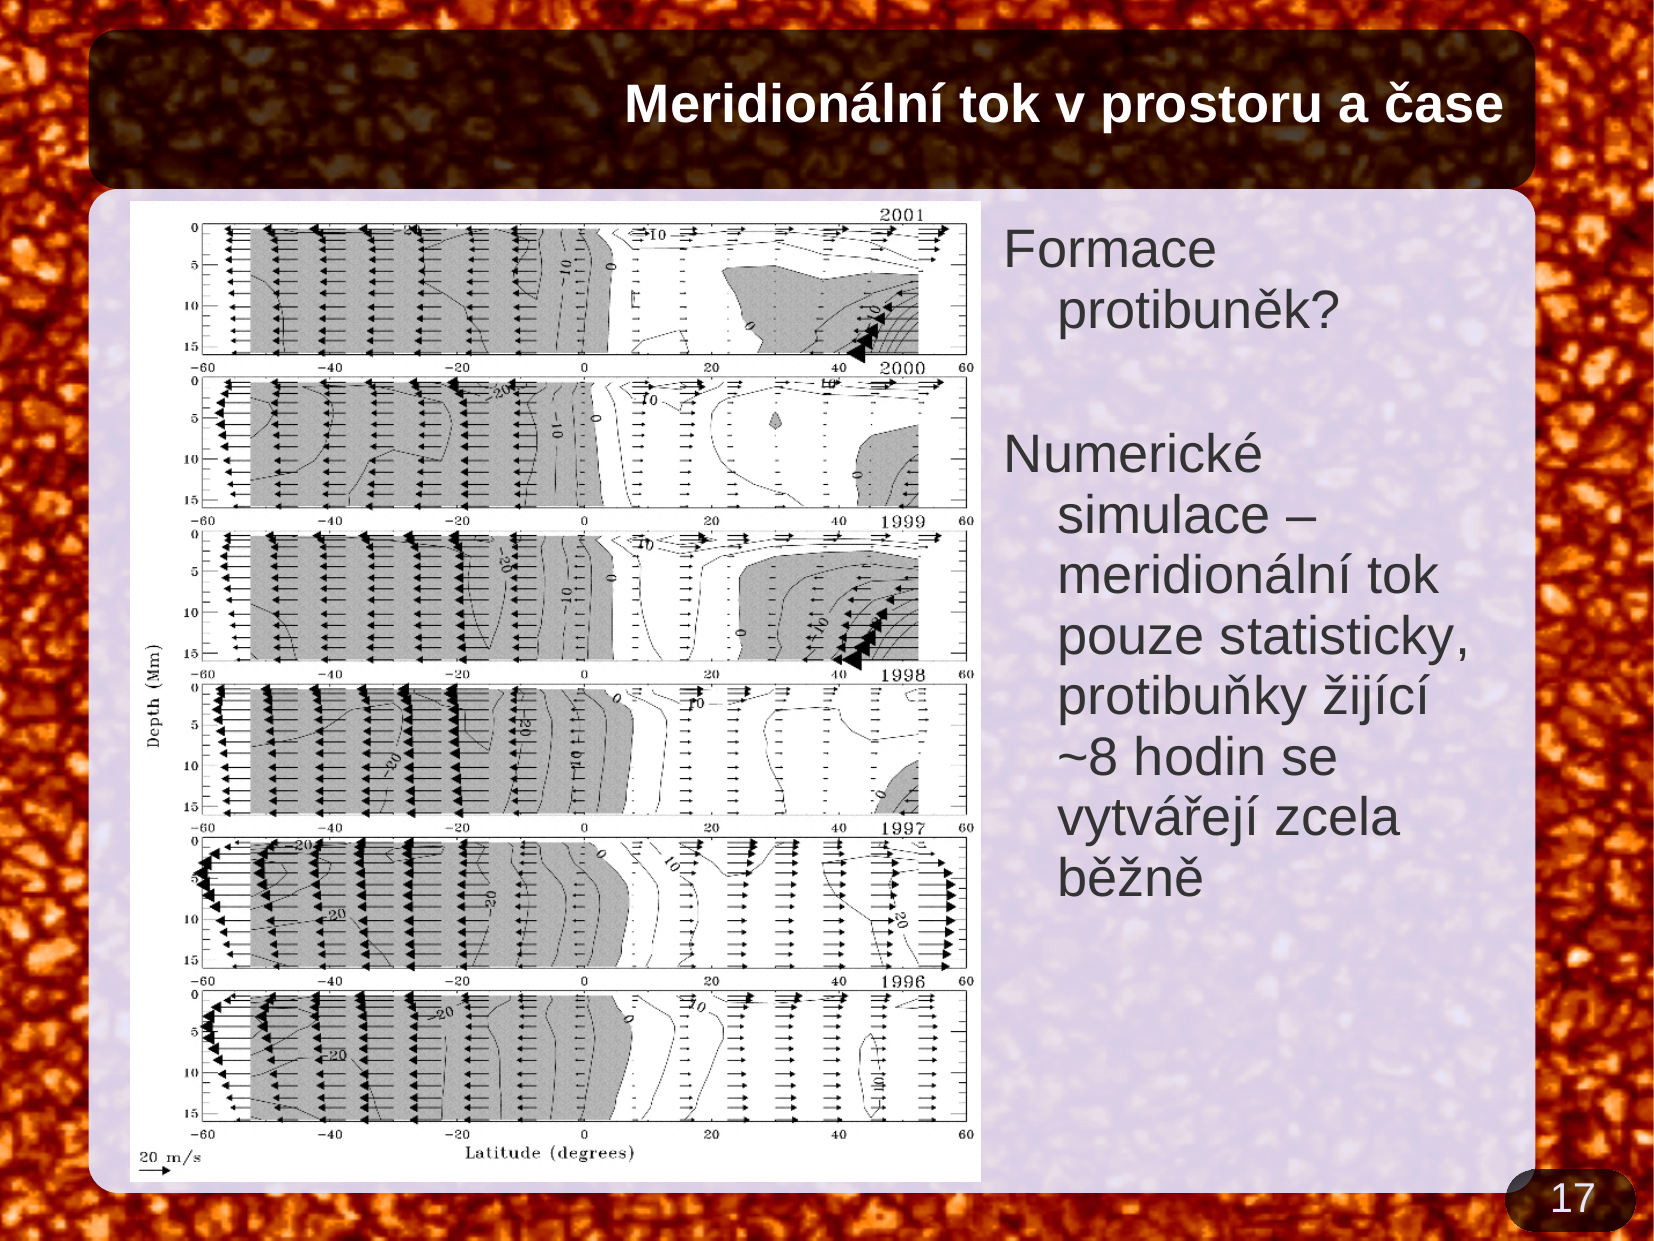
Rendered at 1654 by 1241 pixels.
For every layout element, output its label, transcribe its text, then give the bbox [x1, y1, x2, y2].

picture [0, 0, 1654, 1241]
title Meridionální tok v prostoru a čase [118, 59, 1506, 148]
list Formace protibuněk? Numerické simulace – meridionální tok pouze statisticky, protibuňky žijící ~8 hodin se vytvářejí zcela běžně [1003, 218, 1477, 1164]
